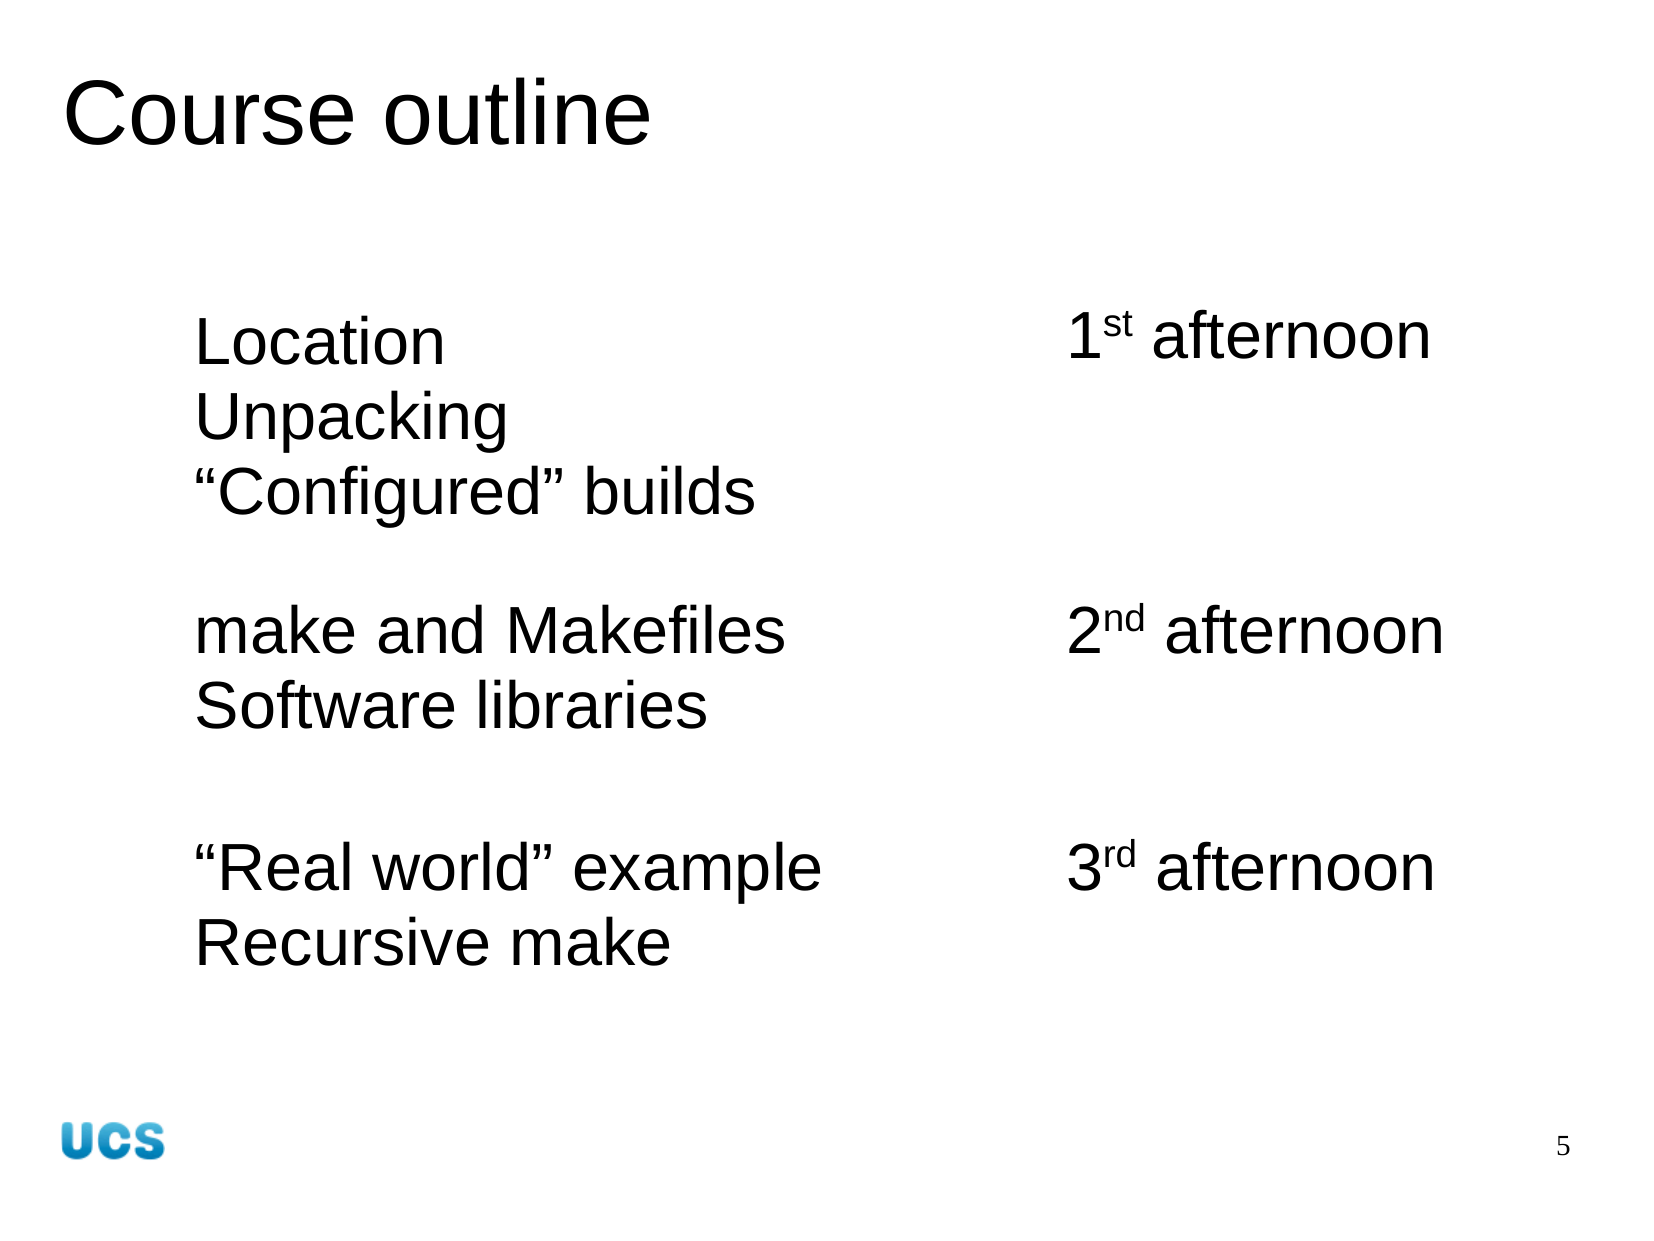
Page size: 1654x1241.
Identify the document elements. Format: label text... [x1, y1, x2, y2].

text_box 2nd afternoon [1062, 590, 1451, 674]
text_box make and Makefiles Software libraries [118, 590, 865, 747]
picture [61, 1121, 165, 1161]
text_box Course outline [59, 59, 657, 168]
text_box “Real world” example Recursive make [118, 826, 830, 983]
text_box 1st afternoon [1062, 295, 1438, 379]
text_box Location Unpacking “Configured” builds [118, 301, 763, 532]
text_box 3rd afternoon [1062, 826, 1442, 910]
